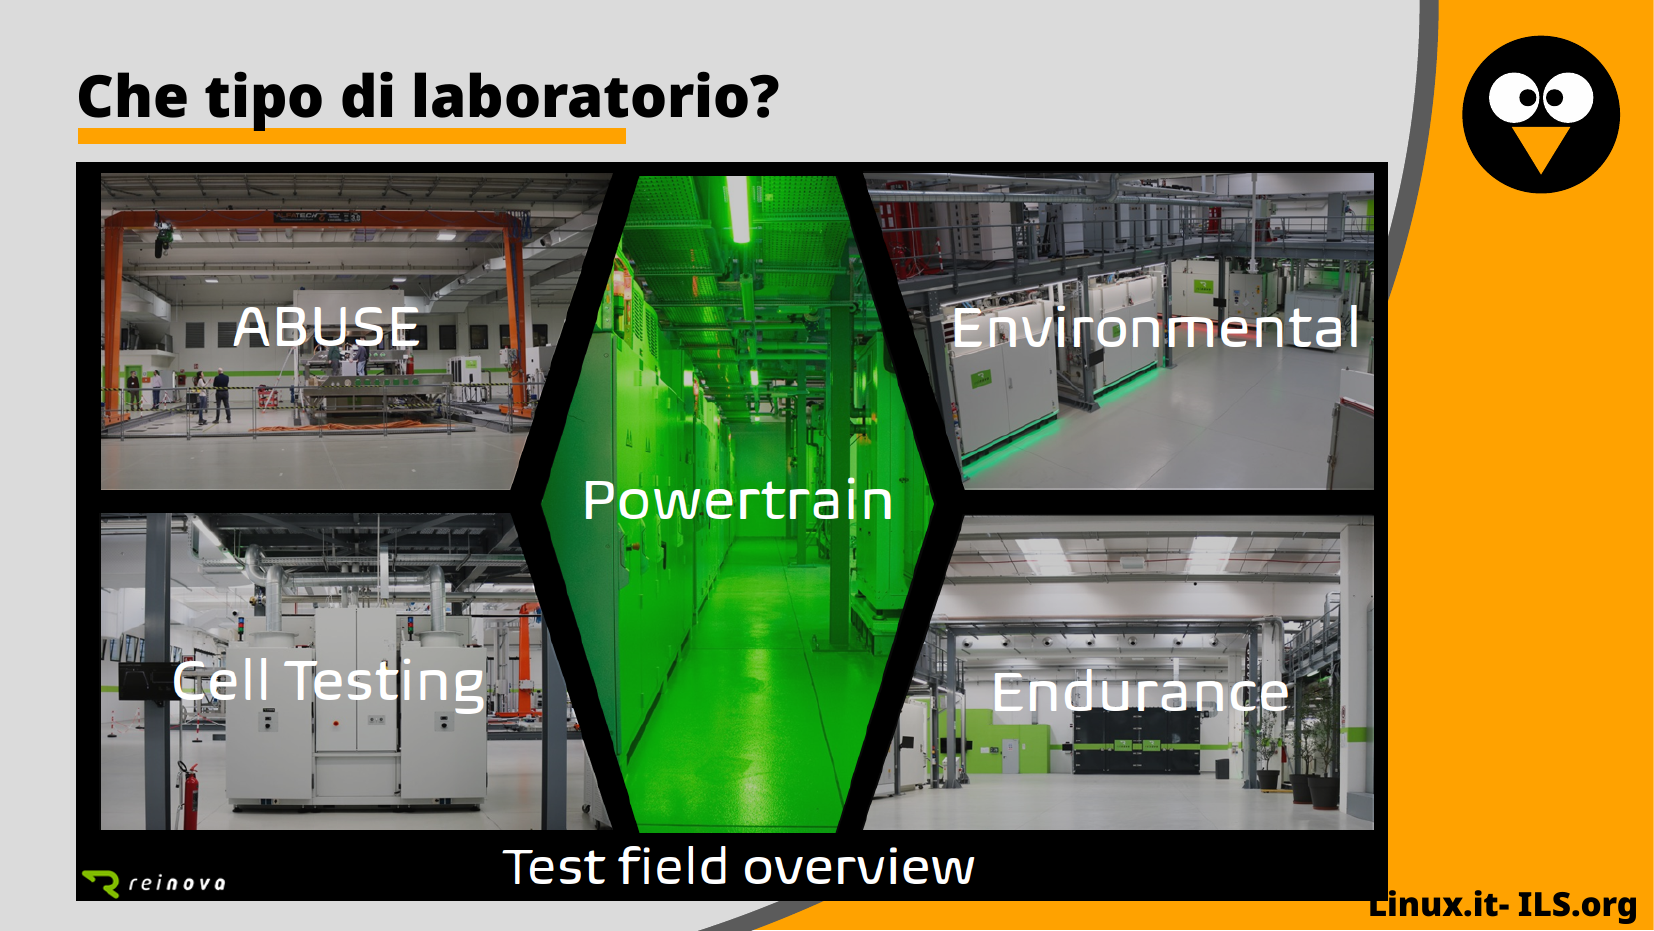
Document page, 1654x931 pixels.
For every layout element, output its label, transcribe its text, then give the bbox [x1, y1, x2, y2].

text_box Linux.it- ILS.org [1346, 873, 1654, 927]
title Che tipo di laboratorio? [76, 28, 1264, 161]
picture [76, 162, 1388, 901]
